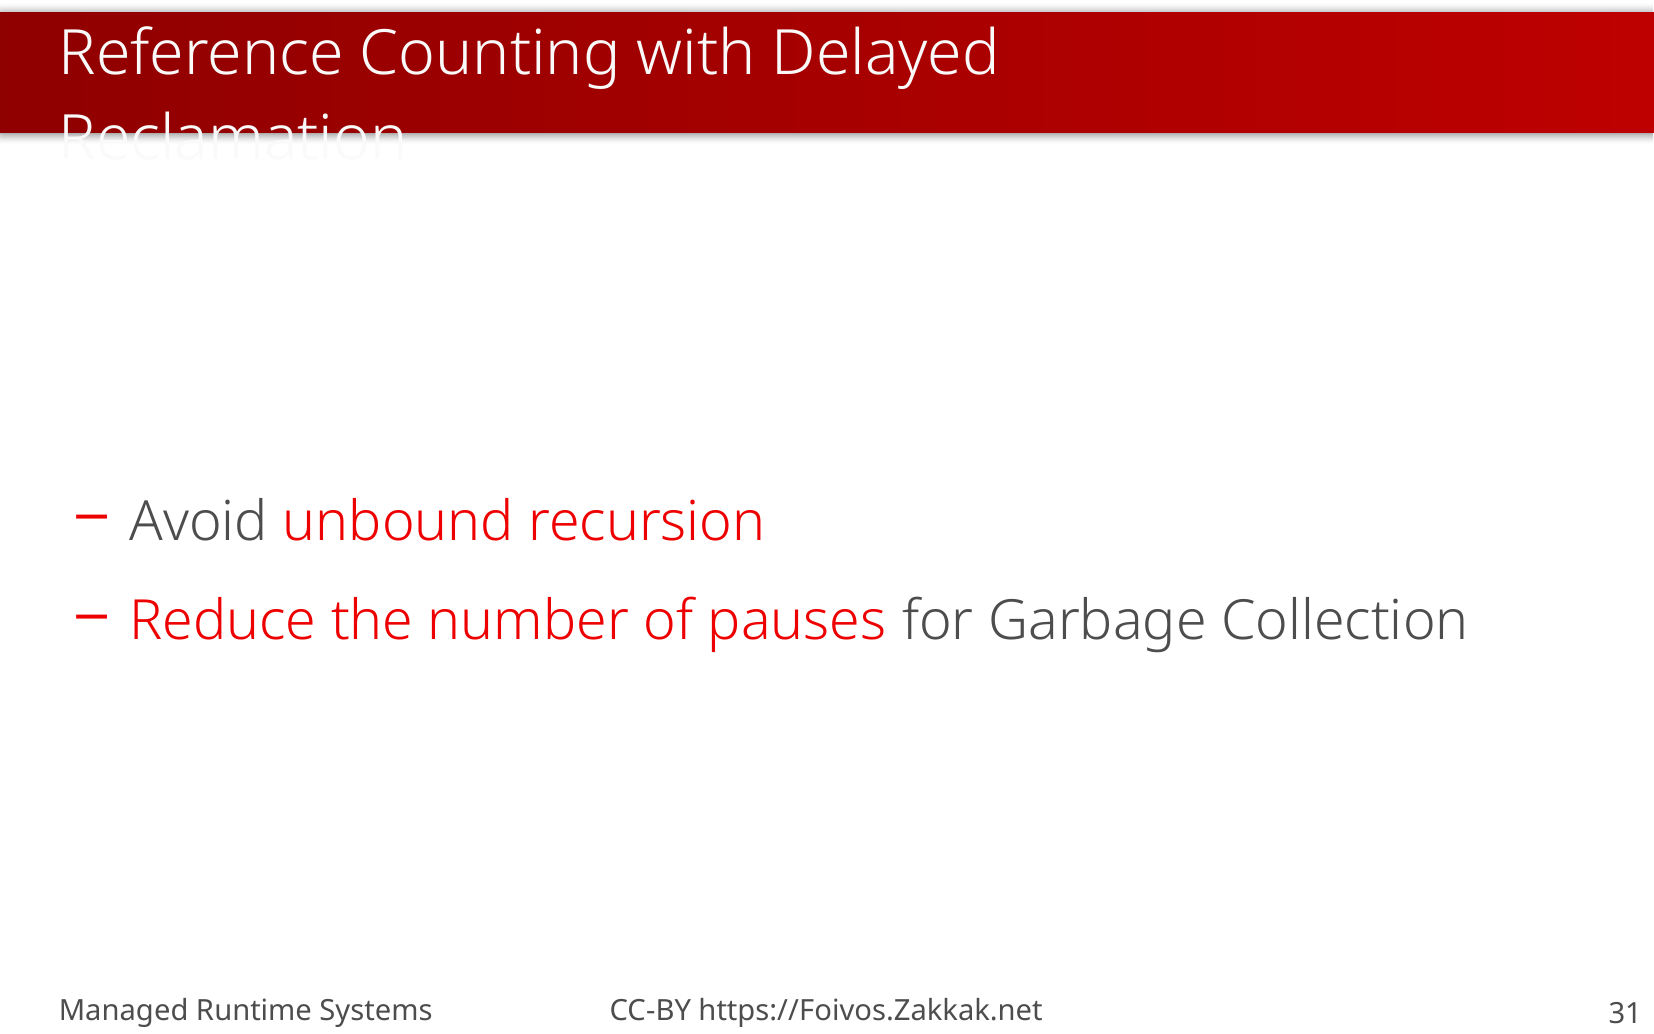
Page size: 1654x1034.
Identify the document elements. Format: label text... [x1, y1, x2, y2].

list Avoid unbound recursion Reduce the number of pauses for Garbage Collection [58, 177, 1594, 960]
title Reference Counting with Delayed Reclamation [58, 7, 1329, 139]
